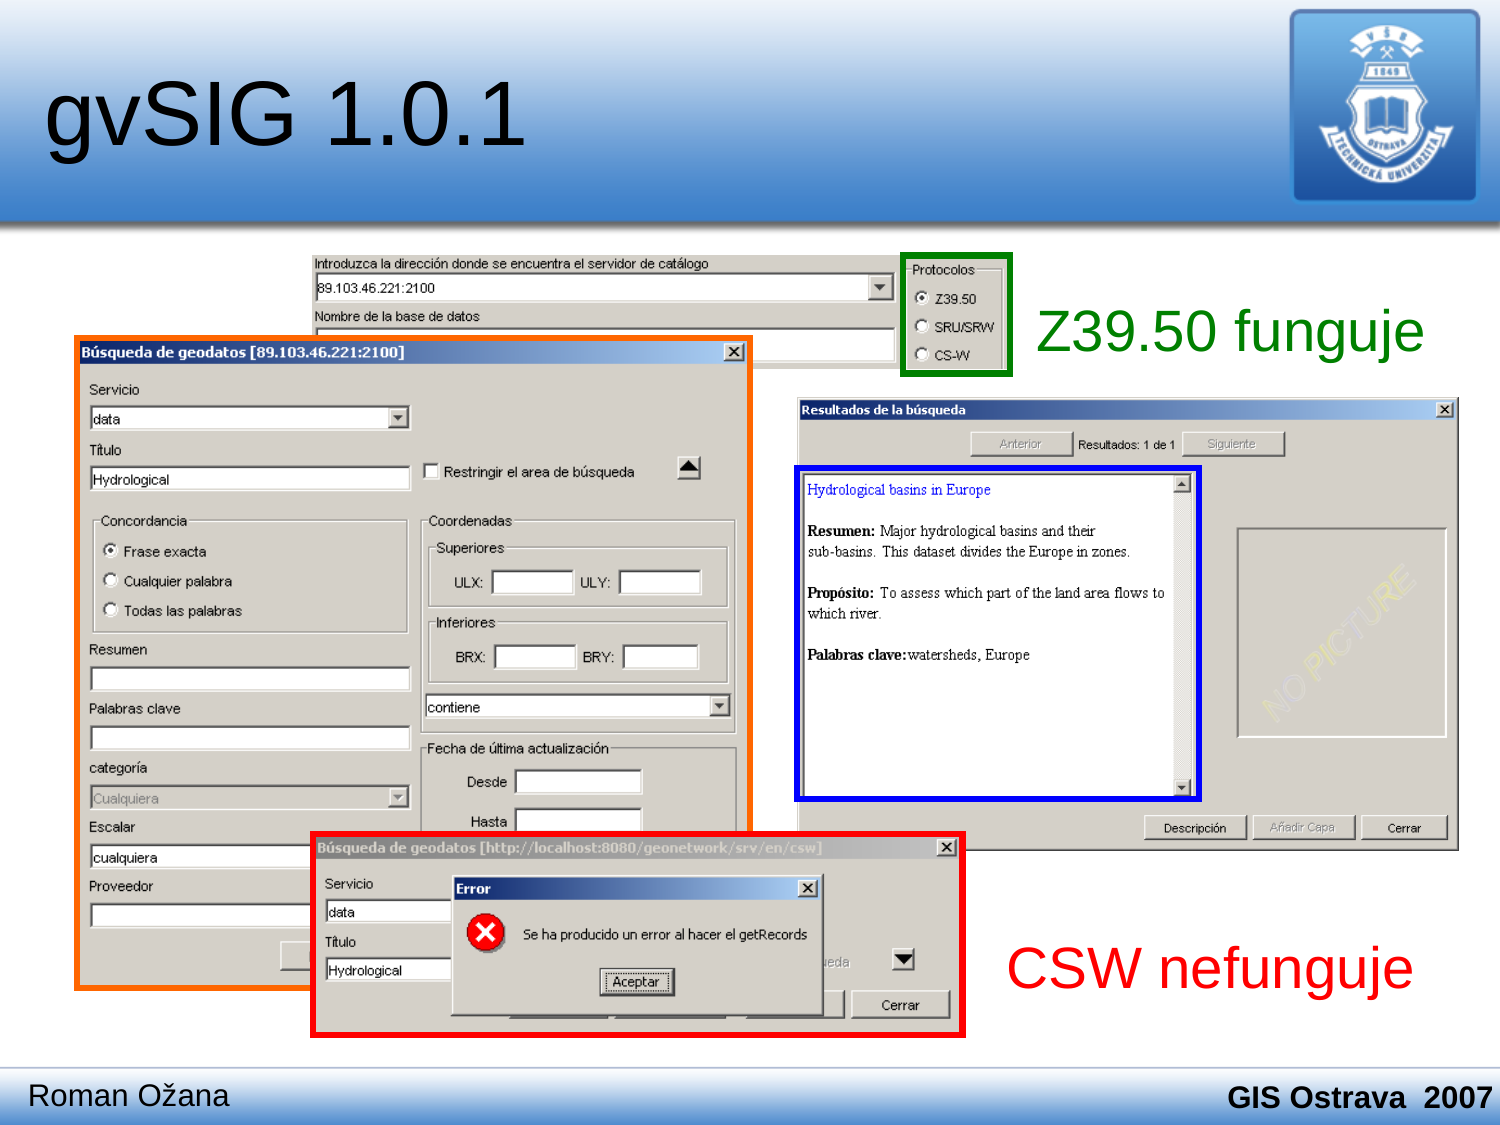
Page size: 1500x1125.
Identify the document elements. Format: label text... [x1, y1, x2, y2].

title gvSIG 1.0.1 [29, 31, 1235, 197]
text_box Z39.50 funguje [1021, 290, 1442, 372]
text_box CSW nefunguje [974, 928, 1448, 1010]
picture [0, 0, 1500, 1125]
